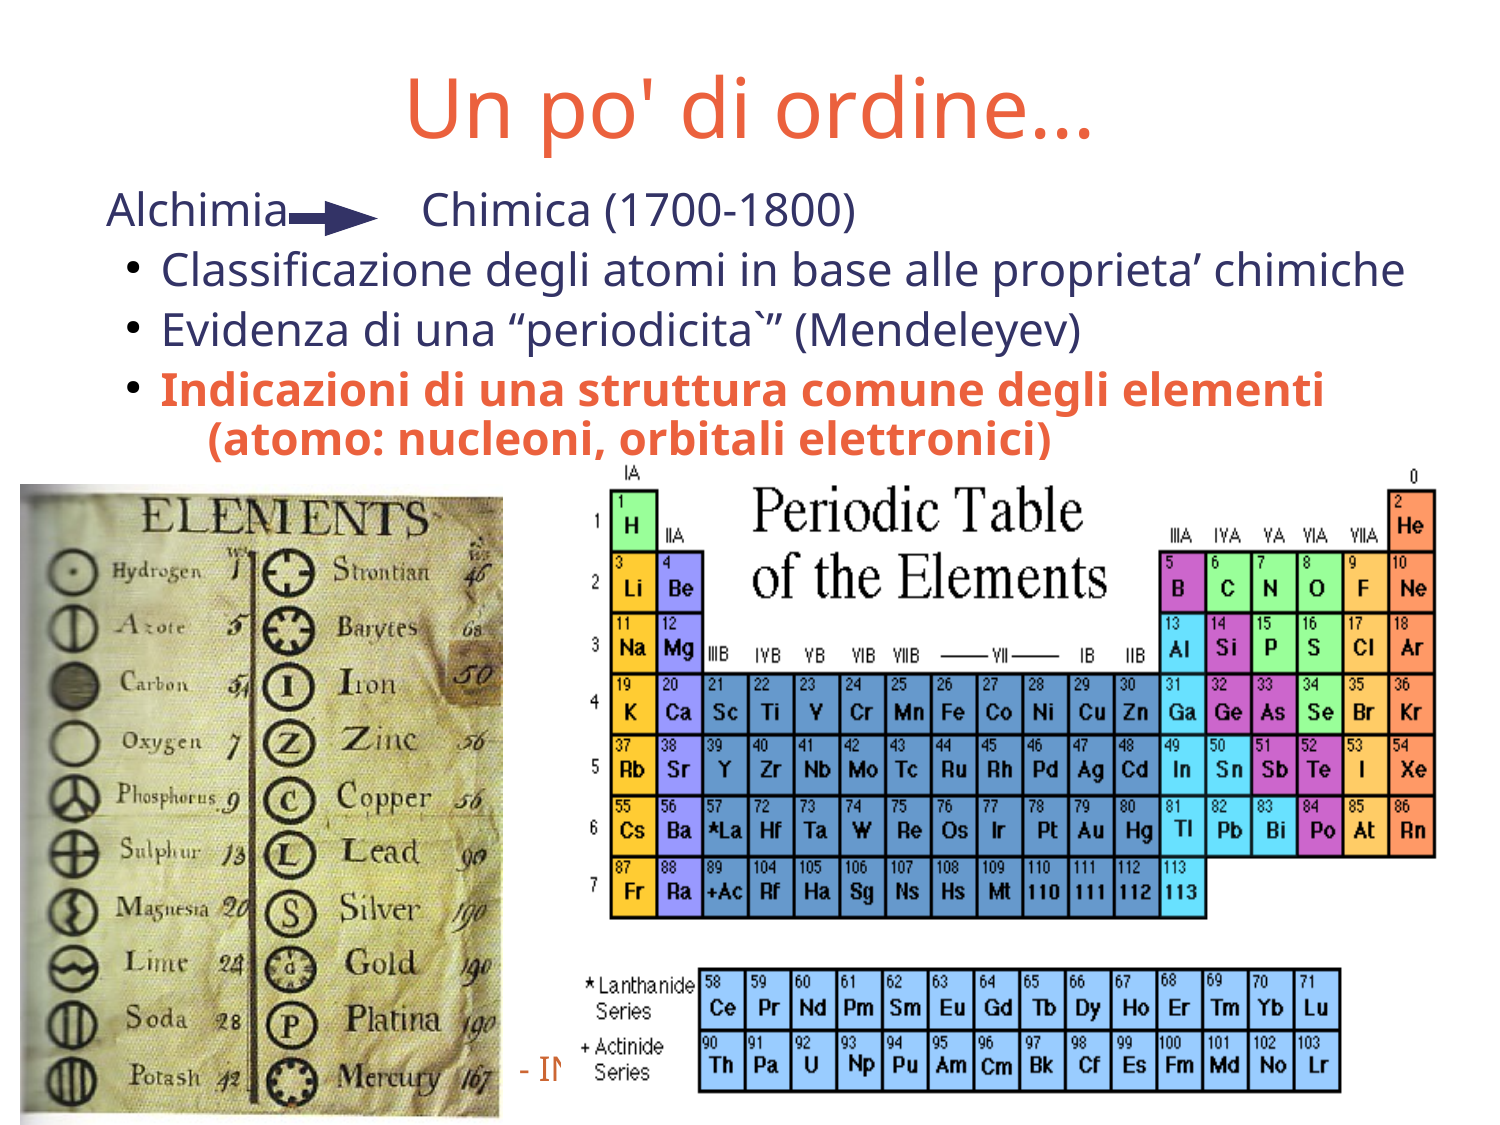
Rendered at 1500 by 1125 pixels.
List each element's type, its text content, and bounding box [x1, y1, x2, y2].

picture [561, 460, 1500, 1125]
picture [20, 484, 503, 1125]
text_box Alchimia Chimica (1700-1800) Classificazione degli atomi in base alle proprieta’ chimiche Evidenza di una “periodicita`” (Mendeleyev) Indicazioni di una struttura comune degli elementi (atomo: nucleoni, orbitali elettronici) [0, 213, 1477, 442]
title Un po' di ordine... [0, 0, 1500, 213]
